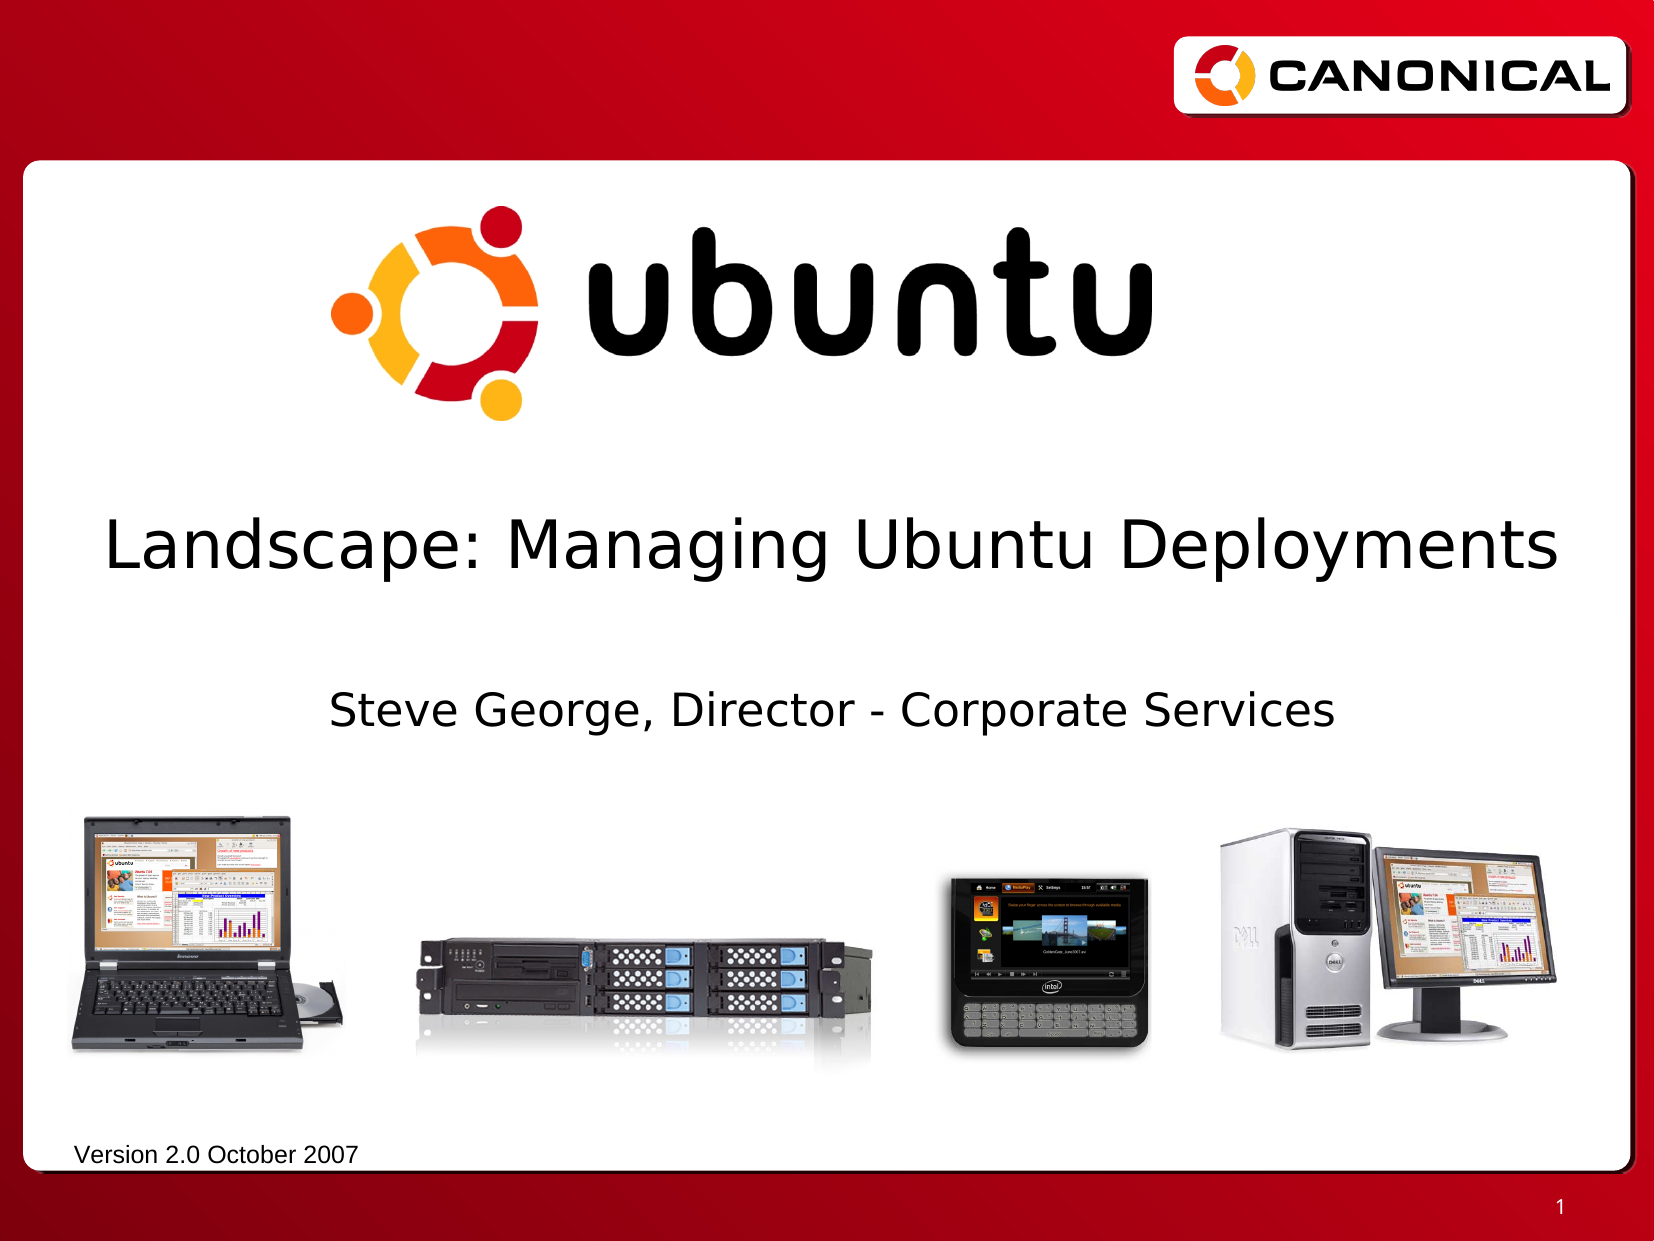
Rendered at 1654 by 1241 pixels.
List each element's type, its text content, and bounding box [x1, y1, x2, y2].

picture [413, 915, 899, 1086]
picture [1195, 45, 1610, 106]
picture [1181, 826, 1607, 1062]
title Landscape: Managing Ubuntu Deployments Steve George, Director - Corporate Services [88, 442, 1577, 768]
picture [331, 206, 1152, 421]
picture [929, 856, 1152, 1081]
picture [67, 805, 346, 1059]
text_box Version 2.0 October 2007 [59, 1122, 562, 1175]
